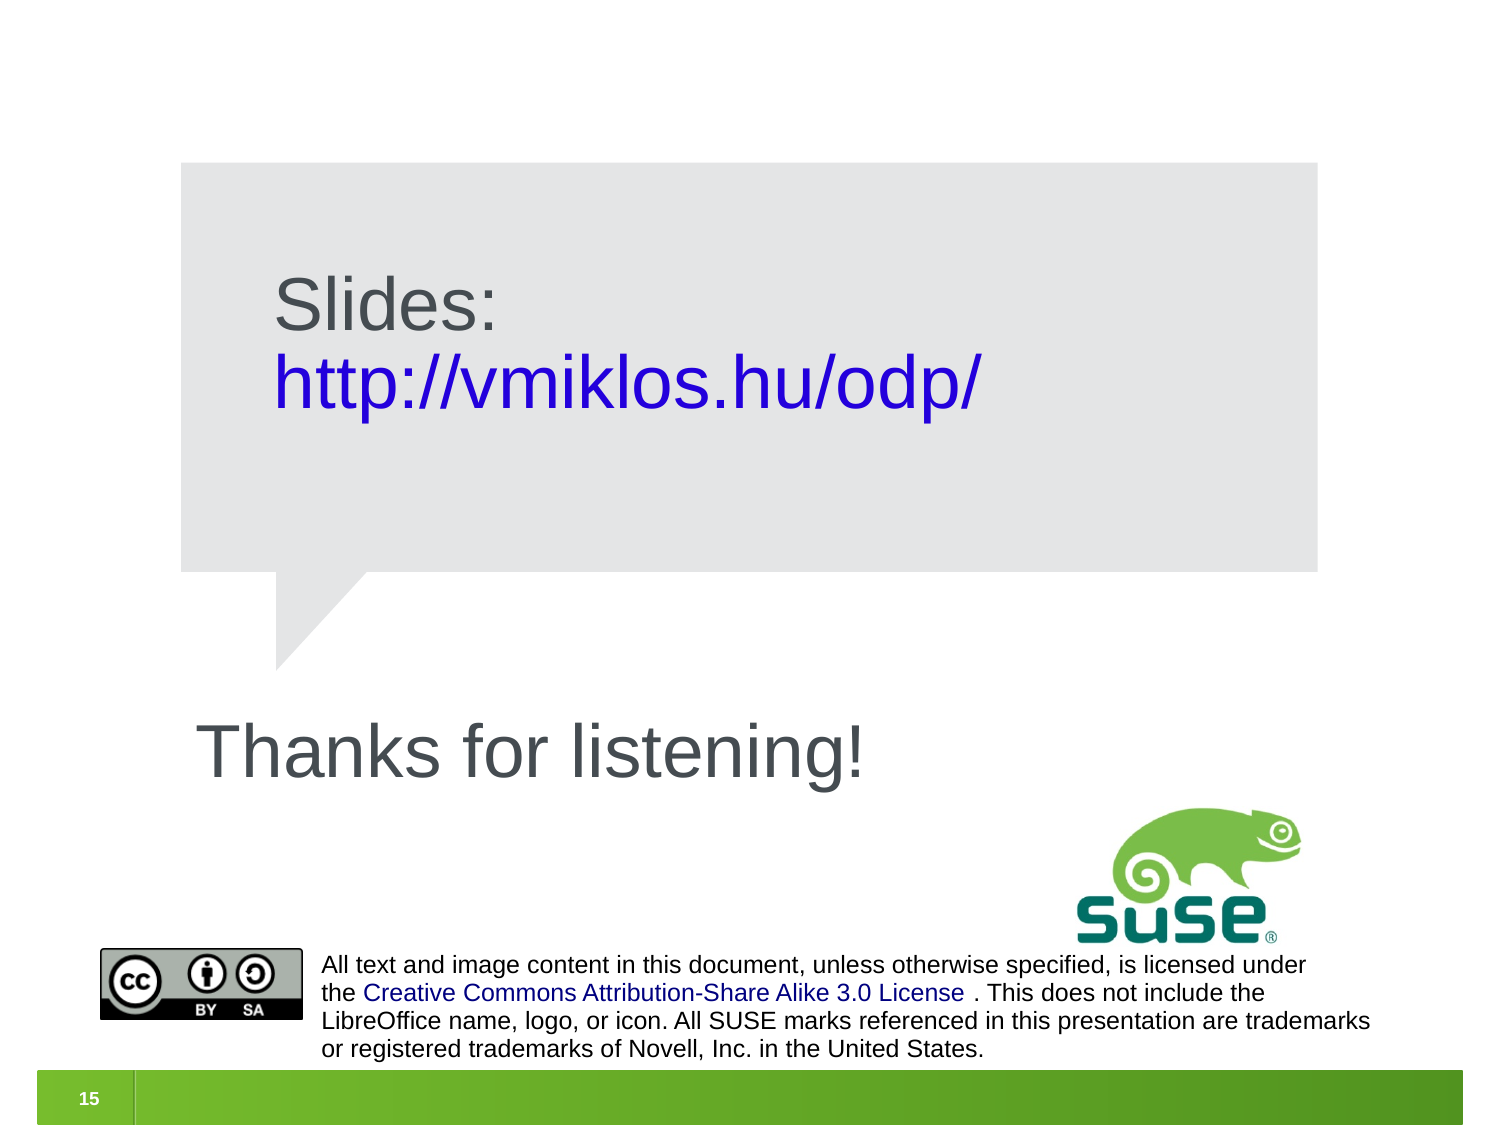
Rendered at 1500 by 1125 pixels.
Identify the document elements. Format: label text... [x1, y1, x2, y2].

picture [100, 948, 303, 1020]
text_box Slides: http://vmiklos.hu/odp/ [259, 260, 1334, 432]
picture [1075, 806, 1304, 947]
text_box All text and image content in this document, unless otherwise specified, is licensed under the Creative Commons Attribution-Share Alike 3.0 License . This does not include the LibreOffice name, logo, or icon. All SUSE marks referenced in this presentation are trademarks or registered trademarks of Novell, Inc. in the United States. [321, 950, 1500, 1067]
